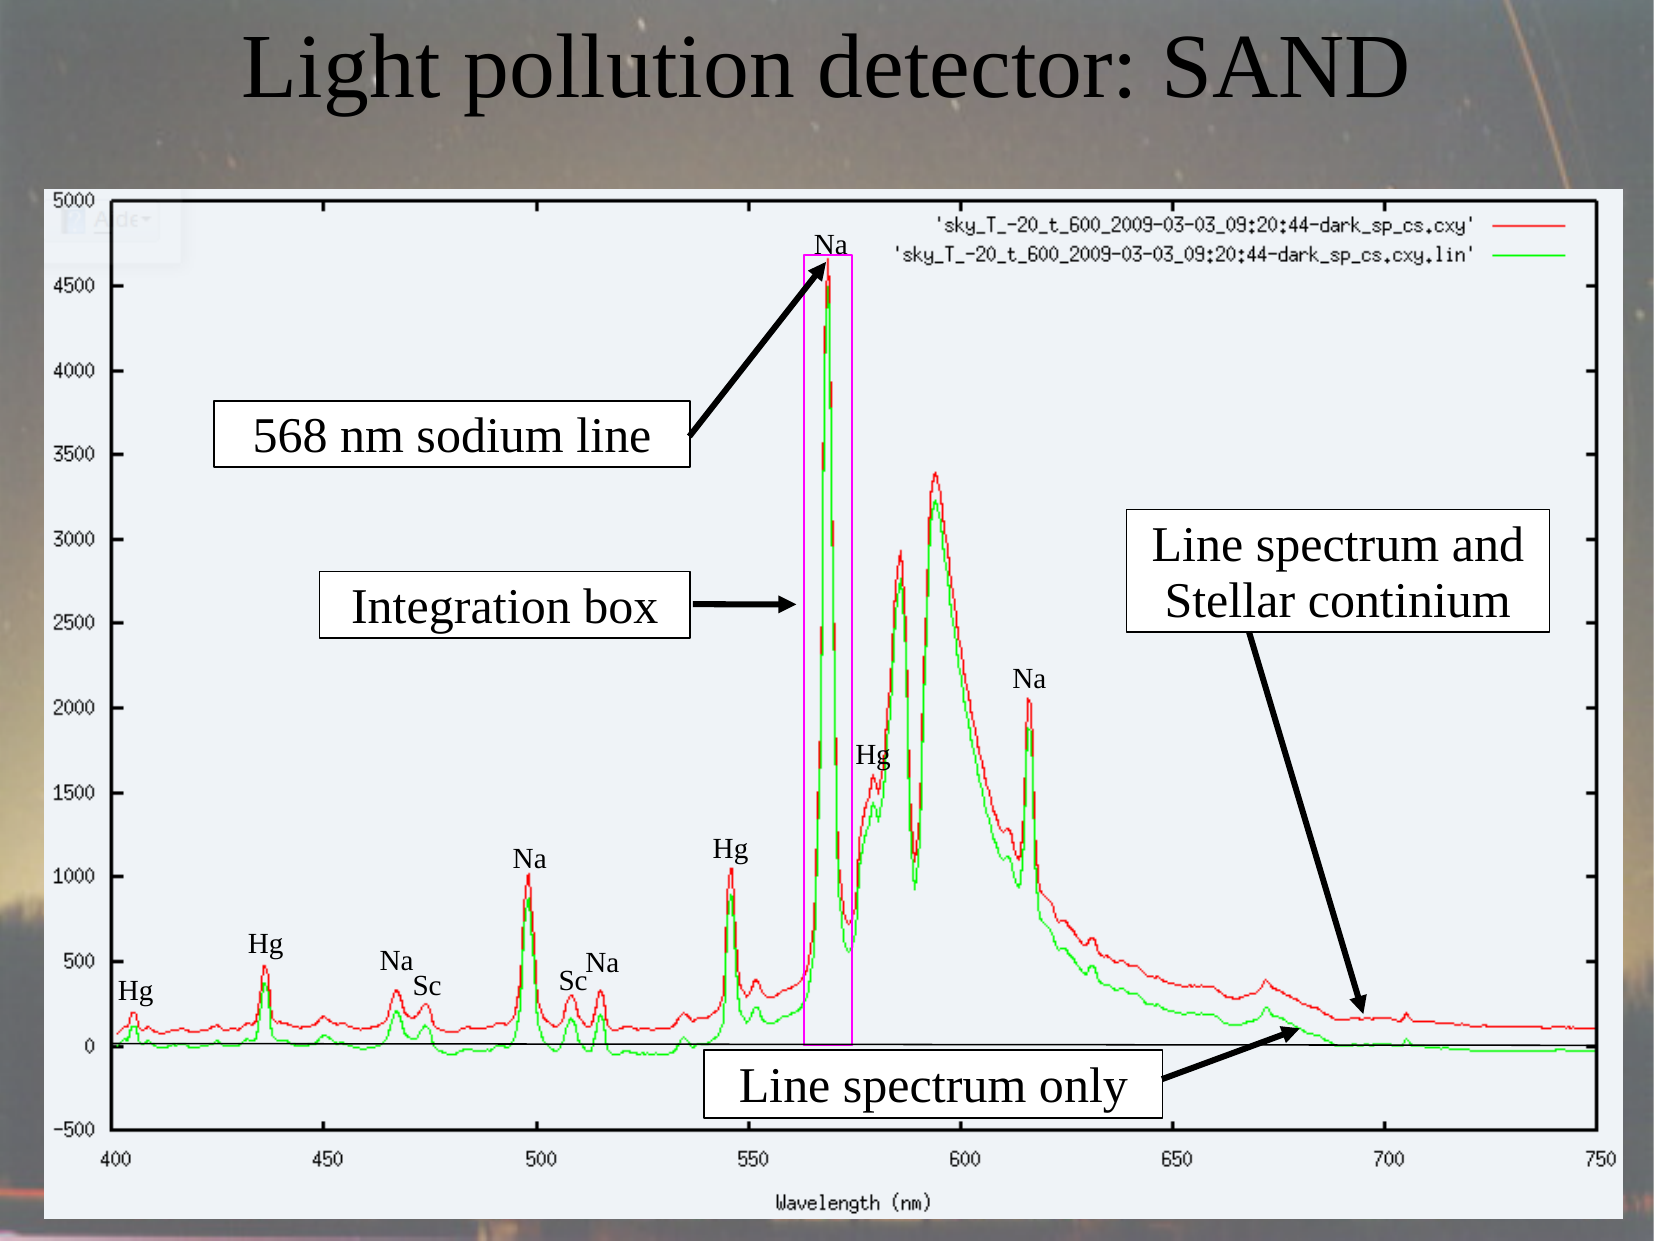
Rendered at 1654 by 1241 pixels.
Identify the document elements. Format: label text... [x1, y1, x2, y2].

text_box Hg [855, 736, 892, 769]
text_box Sc [412, 967, 442, 1000]
text_box Hg [271, 953, 280, 958]
title Light pollution detector: SAND [121, 11, 1534, 121]
text_box 568 nm sodium line [214, 400, 691, 468]
text_box Sc [558, 962, 589, 995]
text_box Line spectrum only [704, 1050, 1163, 1118]
text_box Hg [712, 830, 749, 864]
text_box Hg [879, 764, 888, 769]
text_box Na [512, 840, 547, 873]
text_box Na [1012, 660, 1047, 694]
text_box Line spectrum and Stellar continium [1126, 509, 1550, 633]
text_box Hg [141, 1000, 150, 1005]
picture [44, 189, 1623, 1219]
text_box Na [585, 944, 620, 977]
text_box Integration box [319, 571, 691, 638]
text_box Hg [736, 858, 745, 863]
text_box Hg [117, 972, 154, 1005]
text_box Hg [247, 925, 284, 958]
text_box Na [814, 226, 849, 259]
text_box Na [379, 942, 414, 975]
